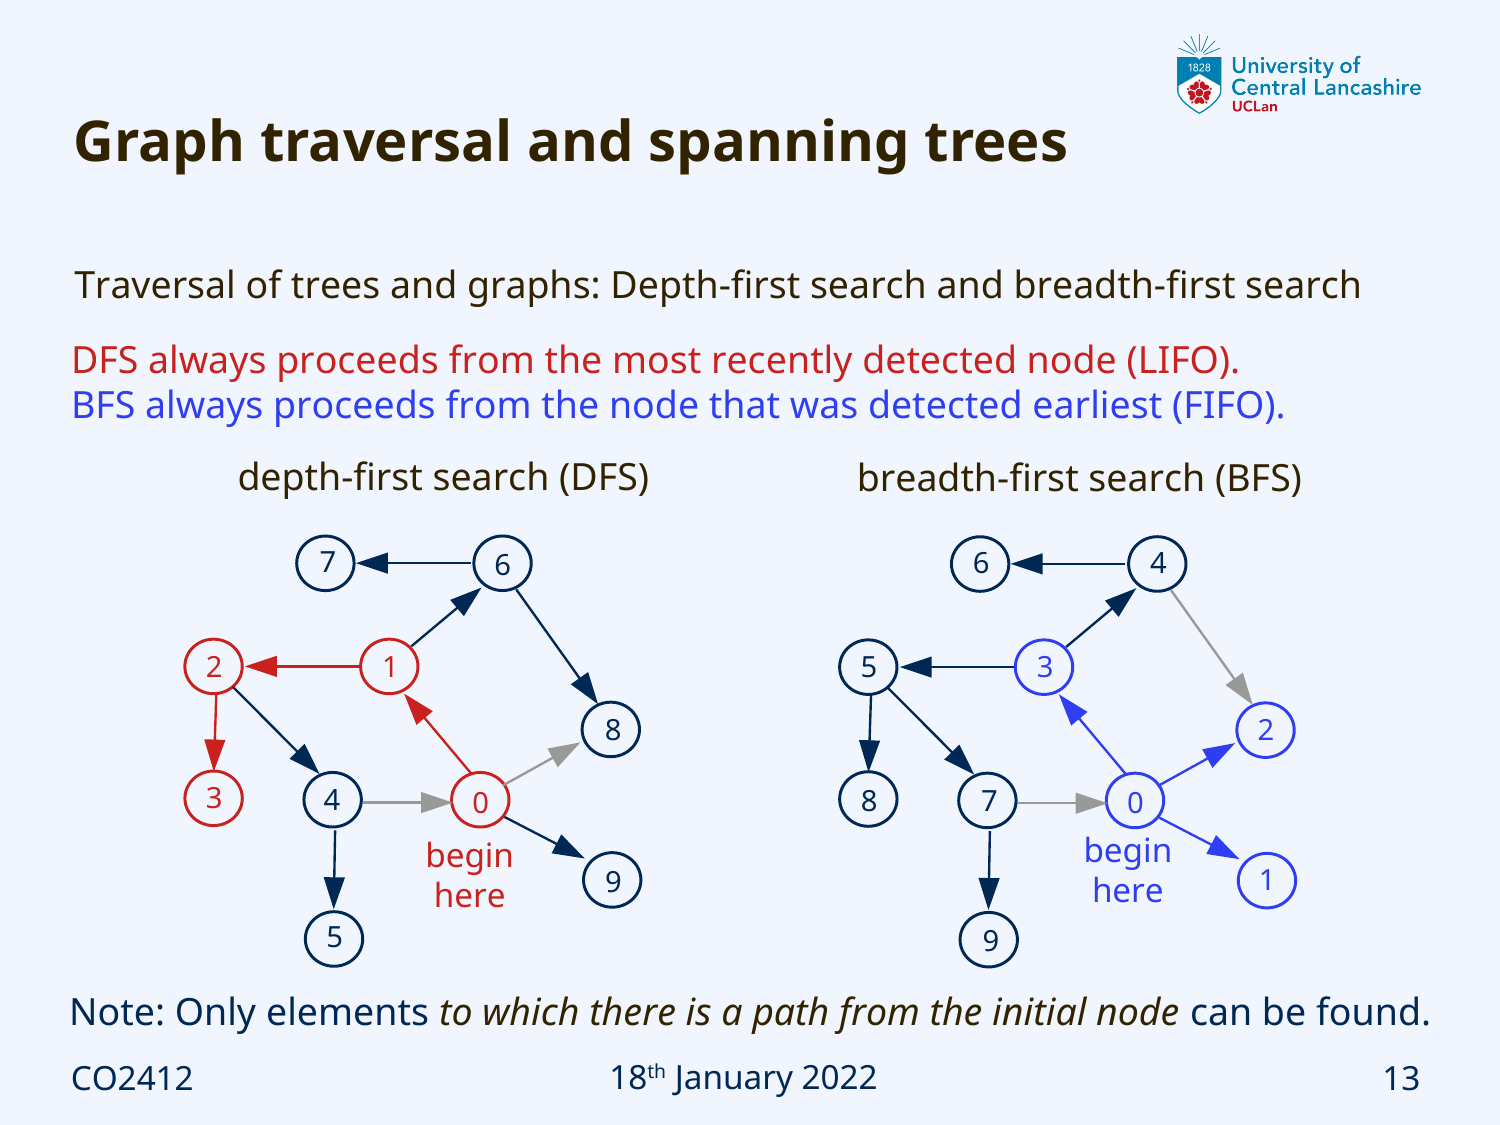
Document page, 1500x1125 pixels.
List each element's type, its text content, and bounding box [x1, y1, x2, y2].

text_box Note: Only elements to which there is a path from the initial node can be found. [54, 980, 1464, 1041]
text_box 1 [1244, 853, 1292, 904]
text_box 4 [1135, 536, 1183, 587]
text_box 7 [304, 535, 353, 586]
title Graph traversal and spanning trees [58, 54, 1500, 224]
text_box 0 [1112, 777, 1160, 822]
text_box breadth-first search (BFS) [842, 446, 1326, 512]
text_box 1 [367, 640, 415, 691]
text_box 5 [311, 911, 360, 962]
text_box 3 [1022, 641, 1070, 692]
text_box 0 [457, 776, 505, 826]
text_box 2 [1242, 704, 1291, 755]
picture [1177, 34, 1421, 54]
text_box 5 [845, 641, 894, 692]
text_box depth-first search (DFS) [222, 445, 706, 512]
text_box 7 [966, 774, 1014, 825]
text_box 9 [967, 915, 1016, 965]
text_box begin here [1061, 822, 1195, 917]
text_box 4 [308, 773, 357, 824]
text_box 9 [590, 855, 638, 906]
text_box 6 [958, 536, 1006, 587]
text_box 6 [479, 538, 527, 589]
text_box DFS always proceeds from the most recently detected node (LIFO). BFS always proceeds from the node that was detected earliest (FIFO). [56, 328, 1423, 434]
text_box 3 [191, 772, 239, 823]
text_box 8 [590, 703, 638, 754]
text_box Traversal of trees and graphs: Depth-first search and breadth-first search [59, 245, 1435, 547]
text_box begin here [403, 826, 537, 922]
text_box 2 [191, 640, 239, 691]
text_box 8 [846, 774, 894, 825]
